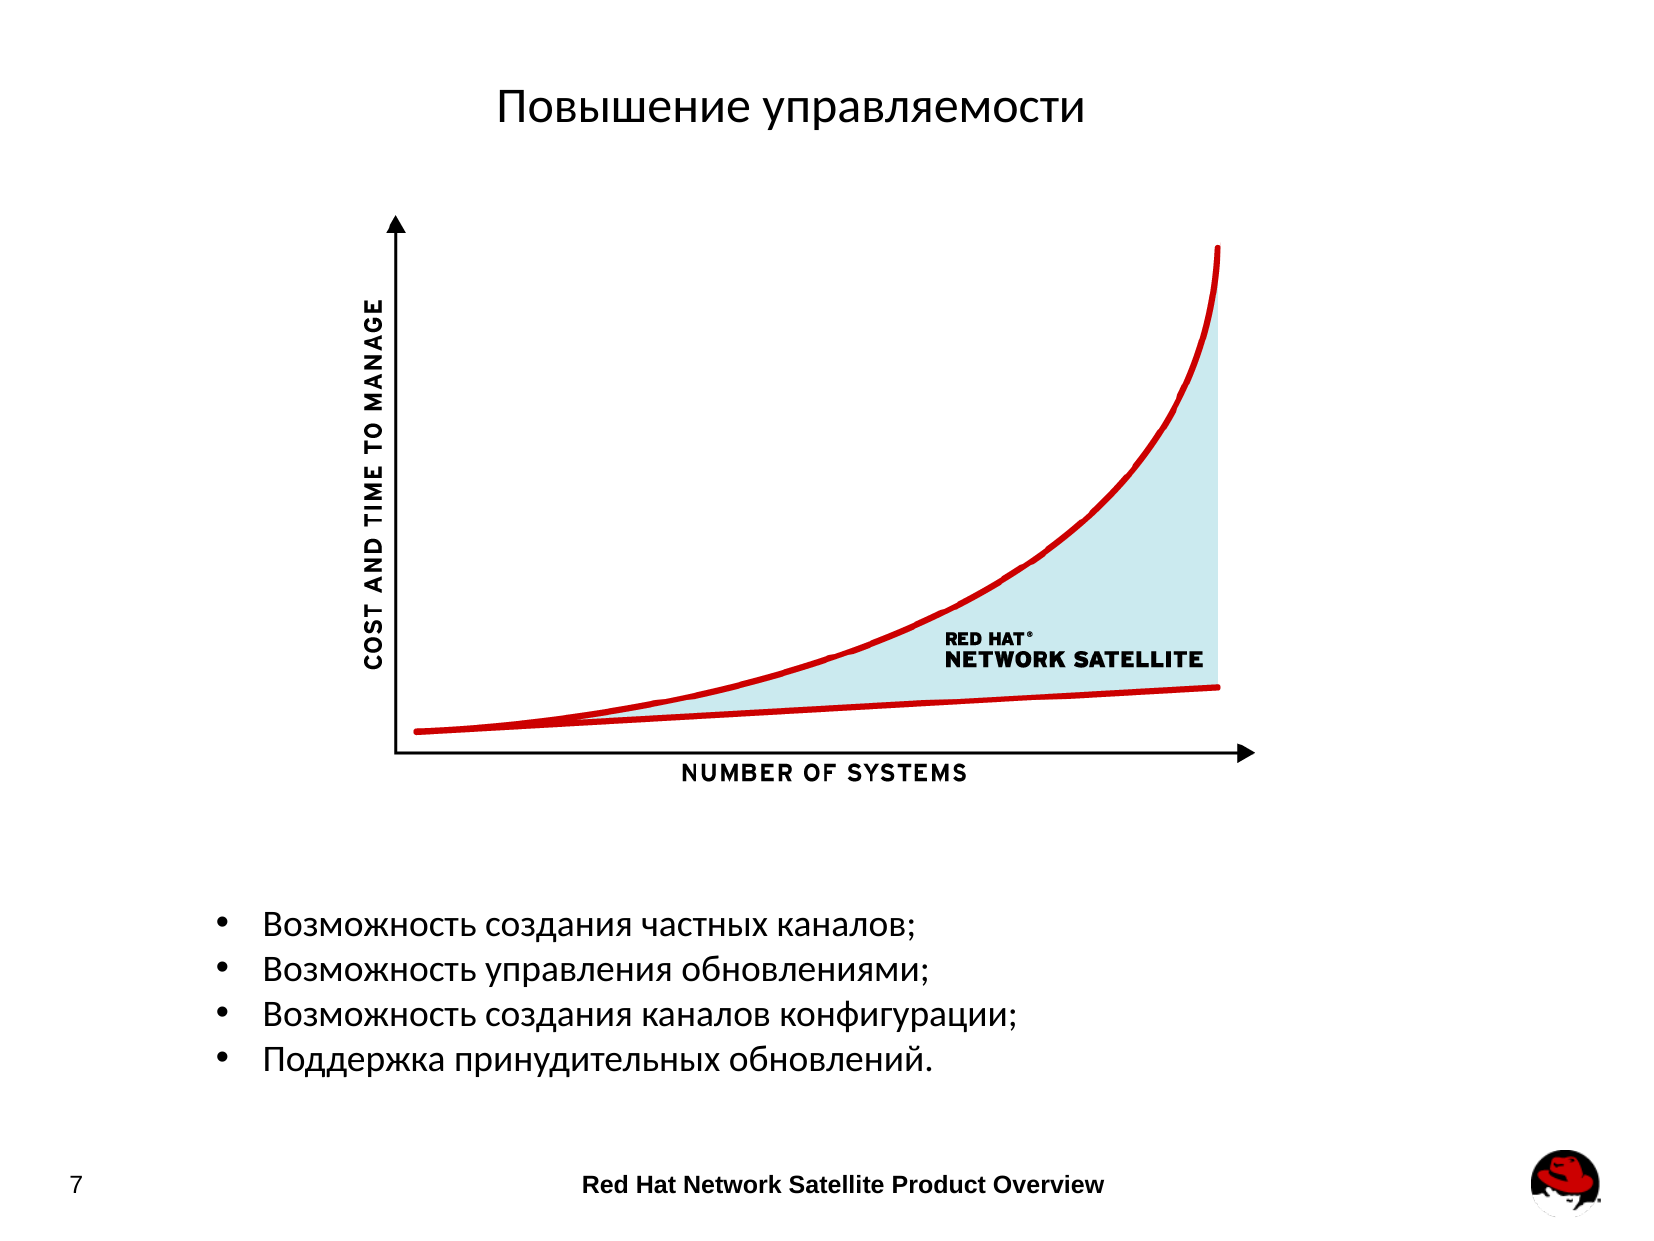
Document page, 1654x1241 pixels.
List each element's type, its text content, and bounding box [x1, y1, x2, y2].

text_box Возможность создания частных каналов; Возможность управления обновлениями; Возможность создания каналов конфигурации; Поддержка принудительных обновлений. [200, 891, 1241, 1087]
text_box Повышение управляемости [401, 64, 1182, 140]
picture [1531, 1150, 1601, 1218]
picture [346, 204, 1264, 790]
